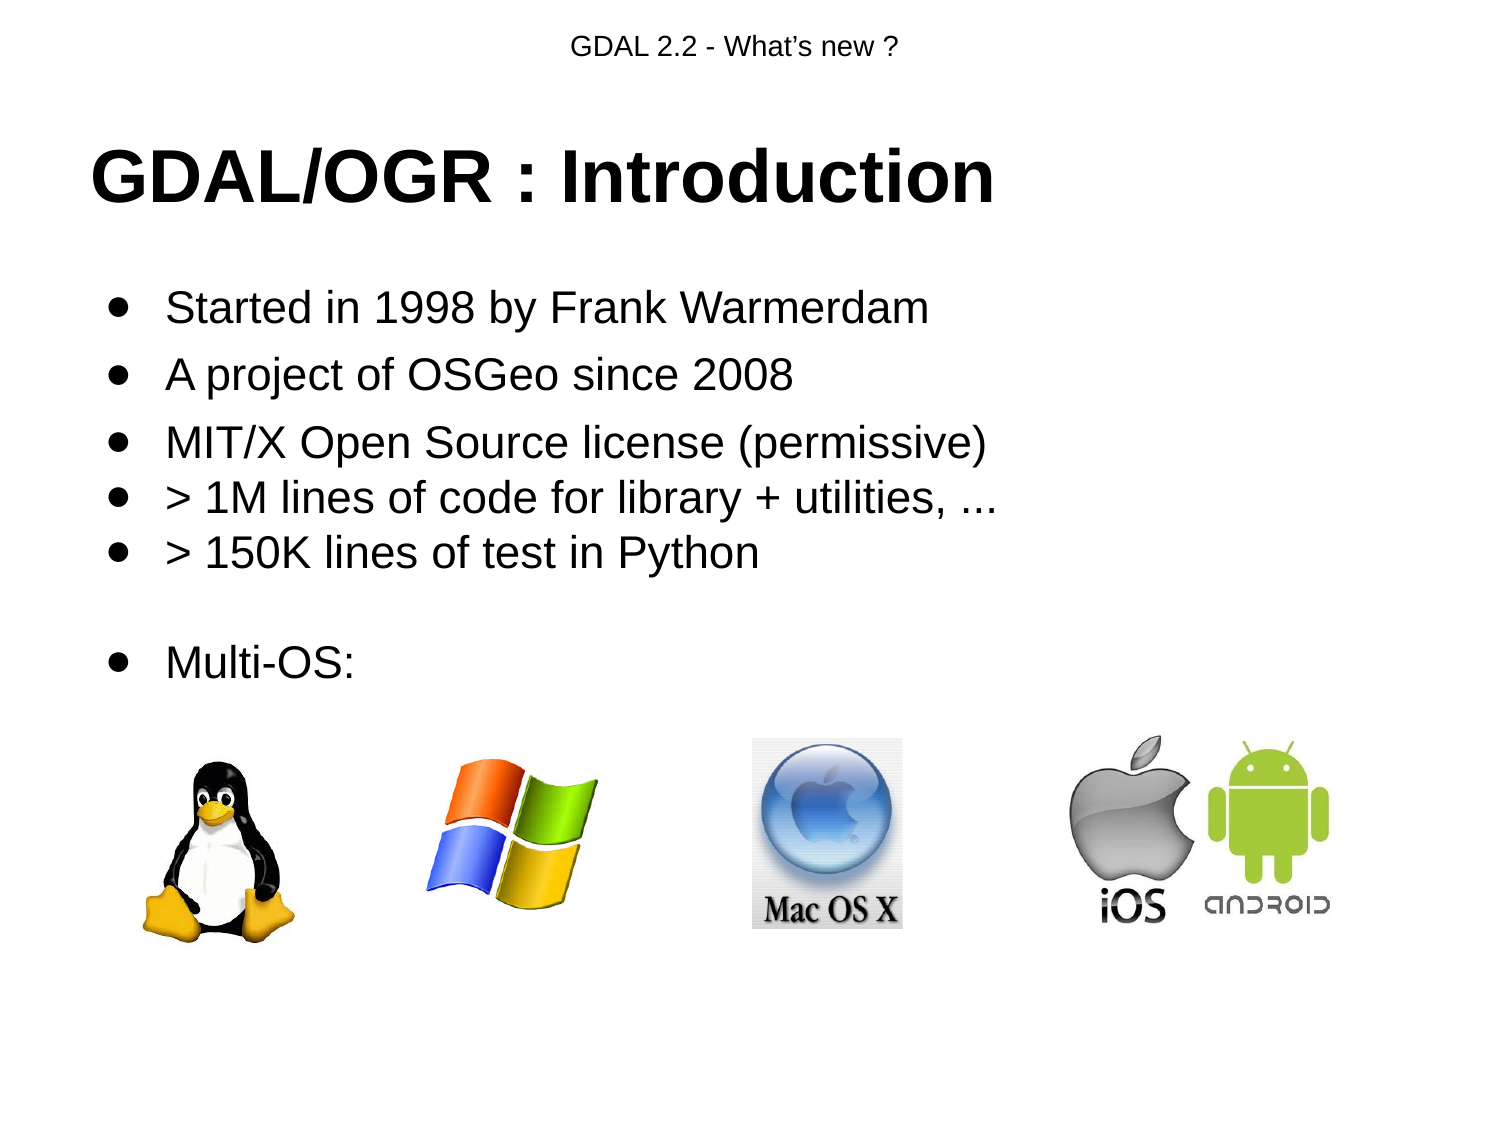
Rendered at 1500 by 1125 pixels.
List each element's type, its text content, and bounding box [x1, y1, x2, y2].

picture [132, 749, 303, 951]
list Started in 1998 by Frank Warmerdam A project of OSGeo since 2008 MIT/X Open Source license (permissive) > 1M lines of code for library + utilities, ... > 150K lines of test in Python Multi-OS: [75, 262, 1425, 1078]
picture [752, 738, 903, 929]
picture [1027, 713, 1383, 951]
picture [420, 749, 602, 919]
title GDAL/OGR : Introduction [75, 45, 1425, 233]
